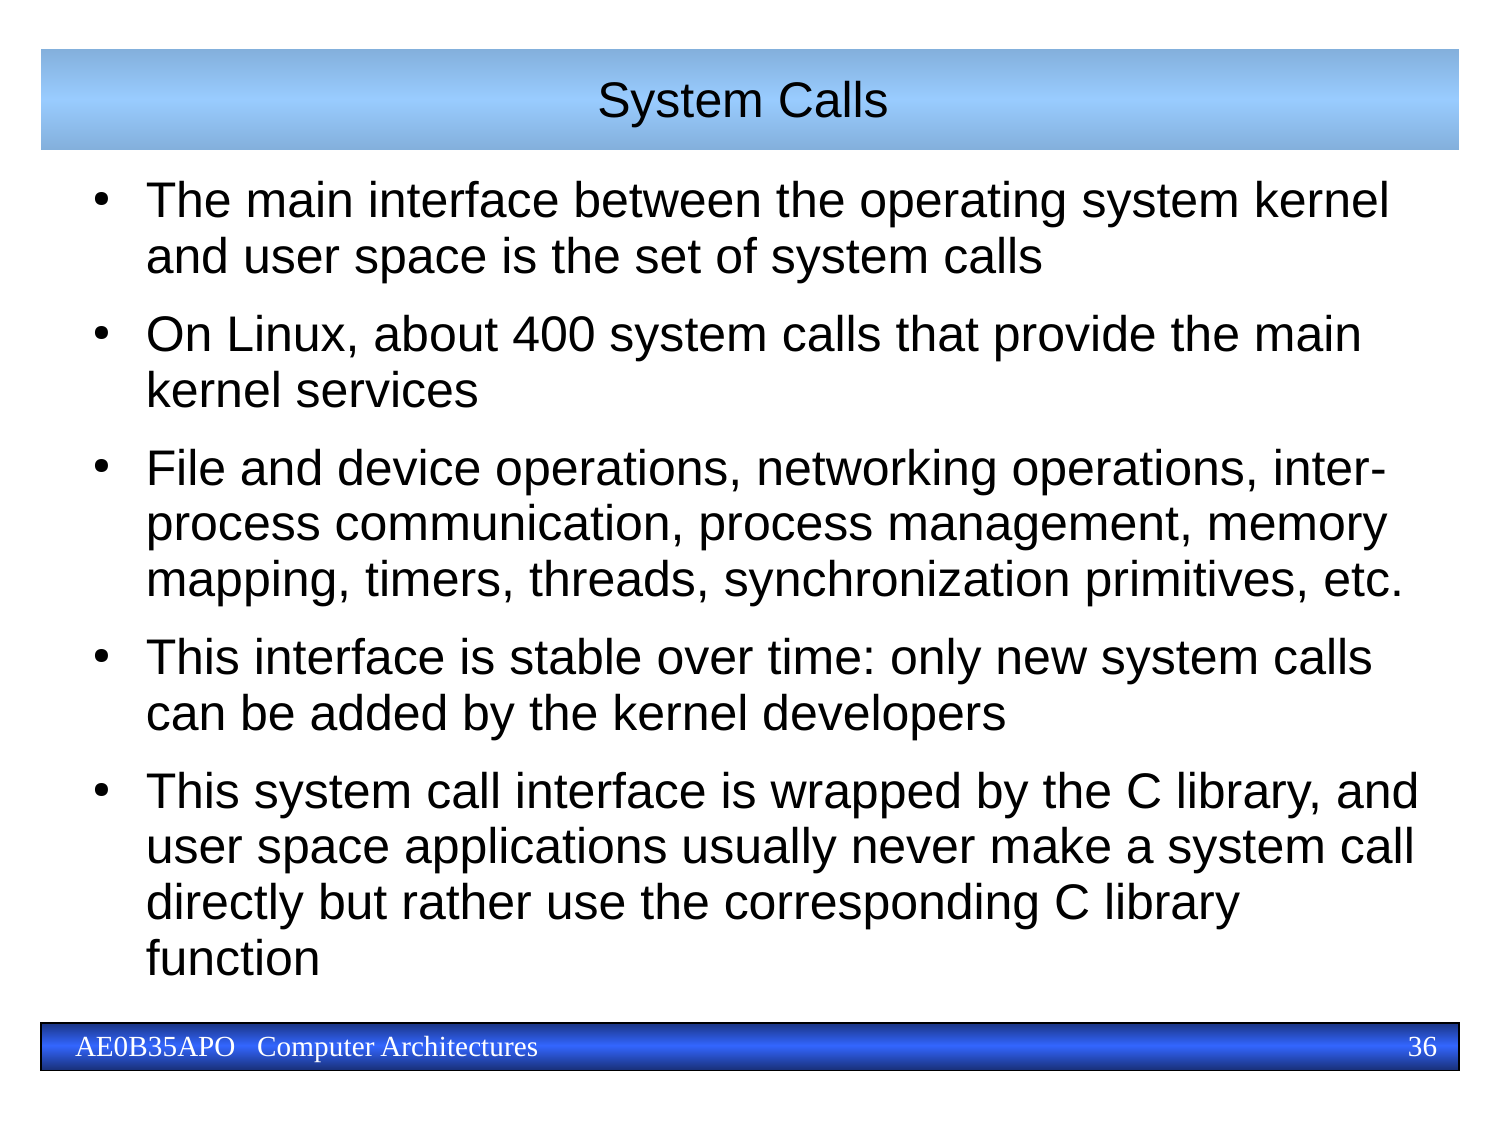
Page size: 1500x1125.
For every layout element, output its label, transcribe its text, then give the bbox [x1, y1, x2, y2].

title System Calls [41, 49, 1459, 150]
list The main interface between the operating system kernel and user space is the set of system calls On Linux, about 400 system calls that provide the main kernel services File and device operations, networking operations, inter-process communication, process management, memory mapping, timers, threads, synchronization primitives, etc. This interface is stable over time: only new system calls can be added by the kernel developers This system call interface is wrapped by the C library, and user space applications usually never make a system call directly but rather use the corresponding C library function [75, 172, 1426, 1013]
